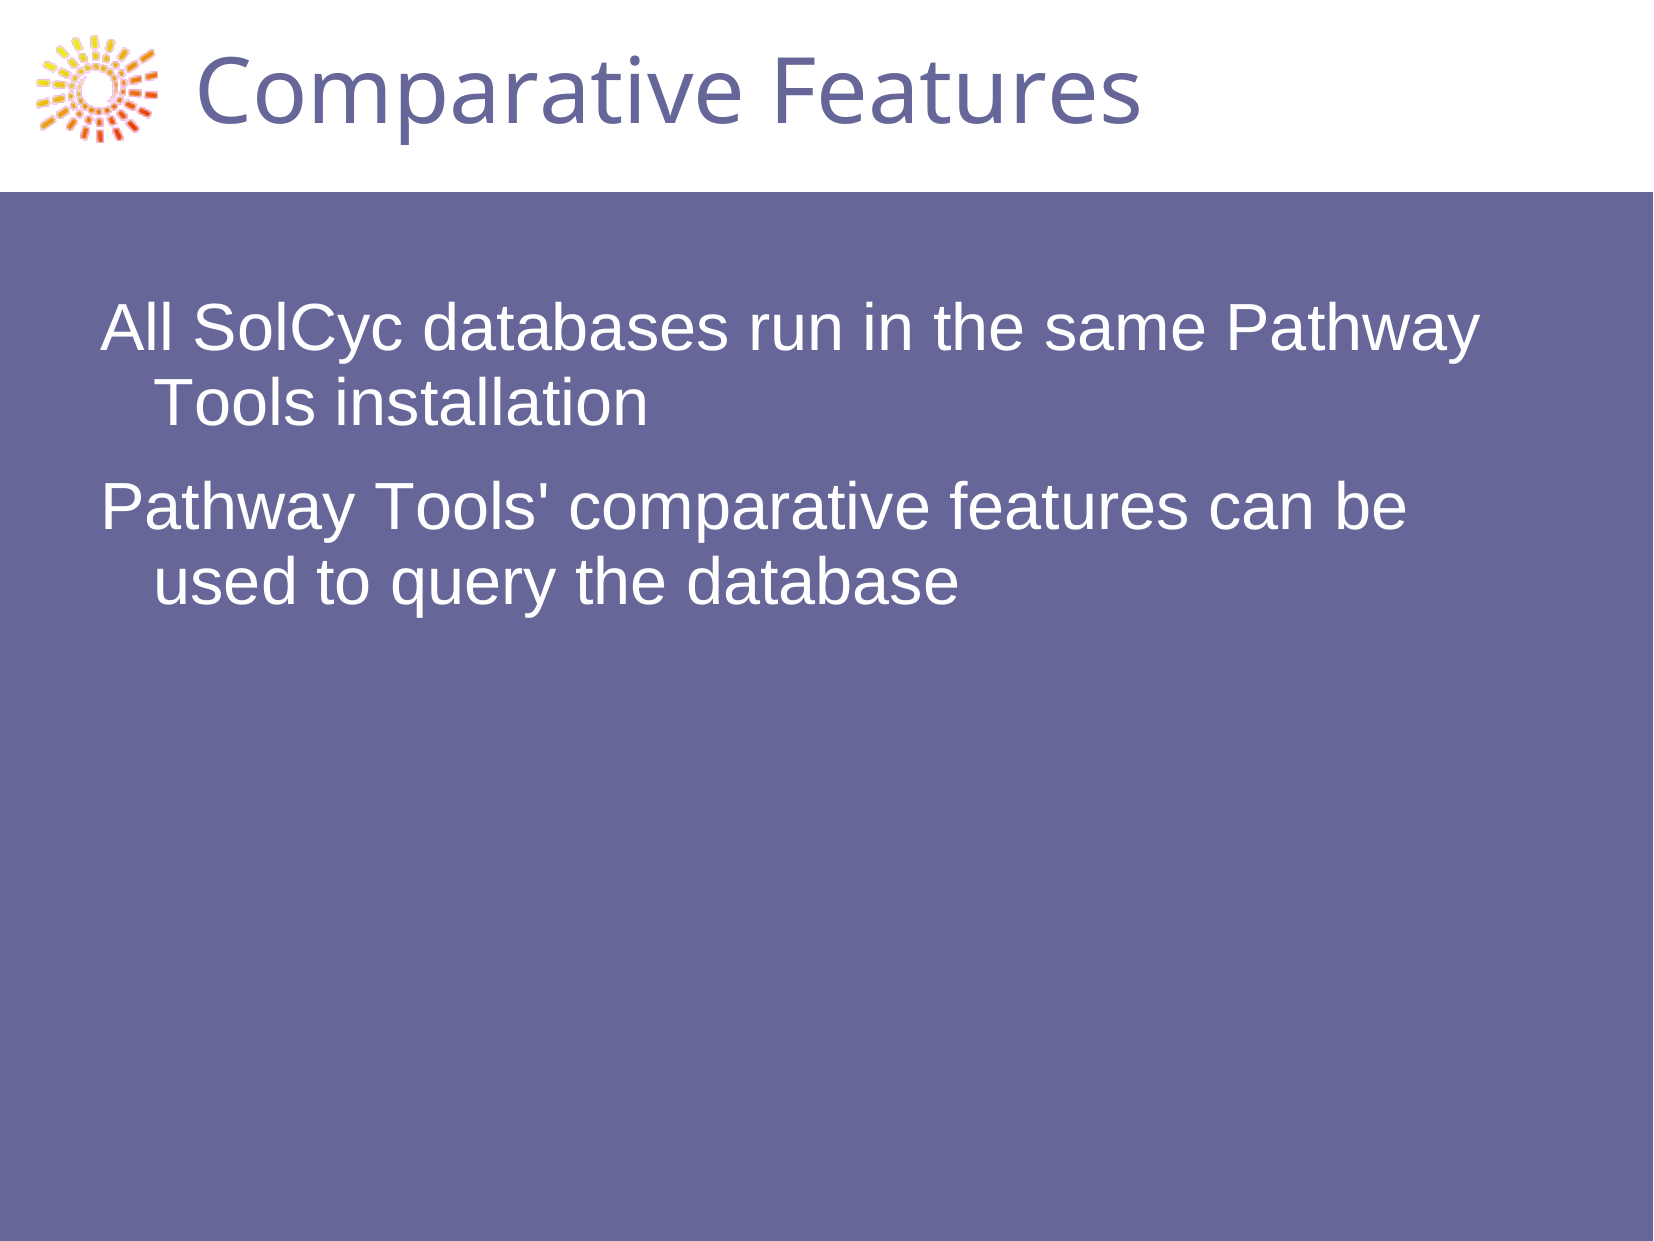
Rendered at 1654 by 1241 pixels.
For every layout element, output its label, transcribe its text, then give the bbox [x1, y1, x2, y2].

title Comparative Features [194, 23, 1619, 153]
picture [26, 21, 167, 160]
list All SolCyc databases run in the same Pathway Tools installation Pathway Tools' comparative features can be used to query the database [82, 290, 1571, 1095]
